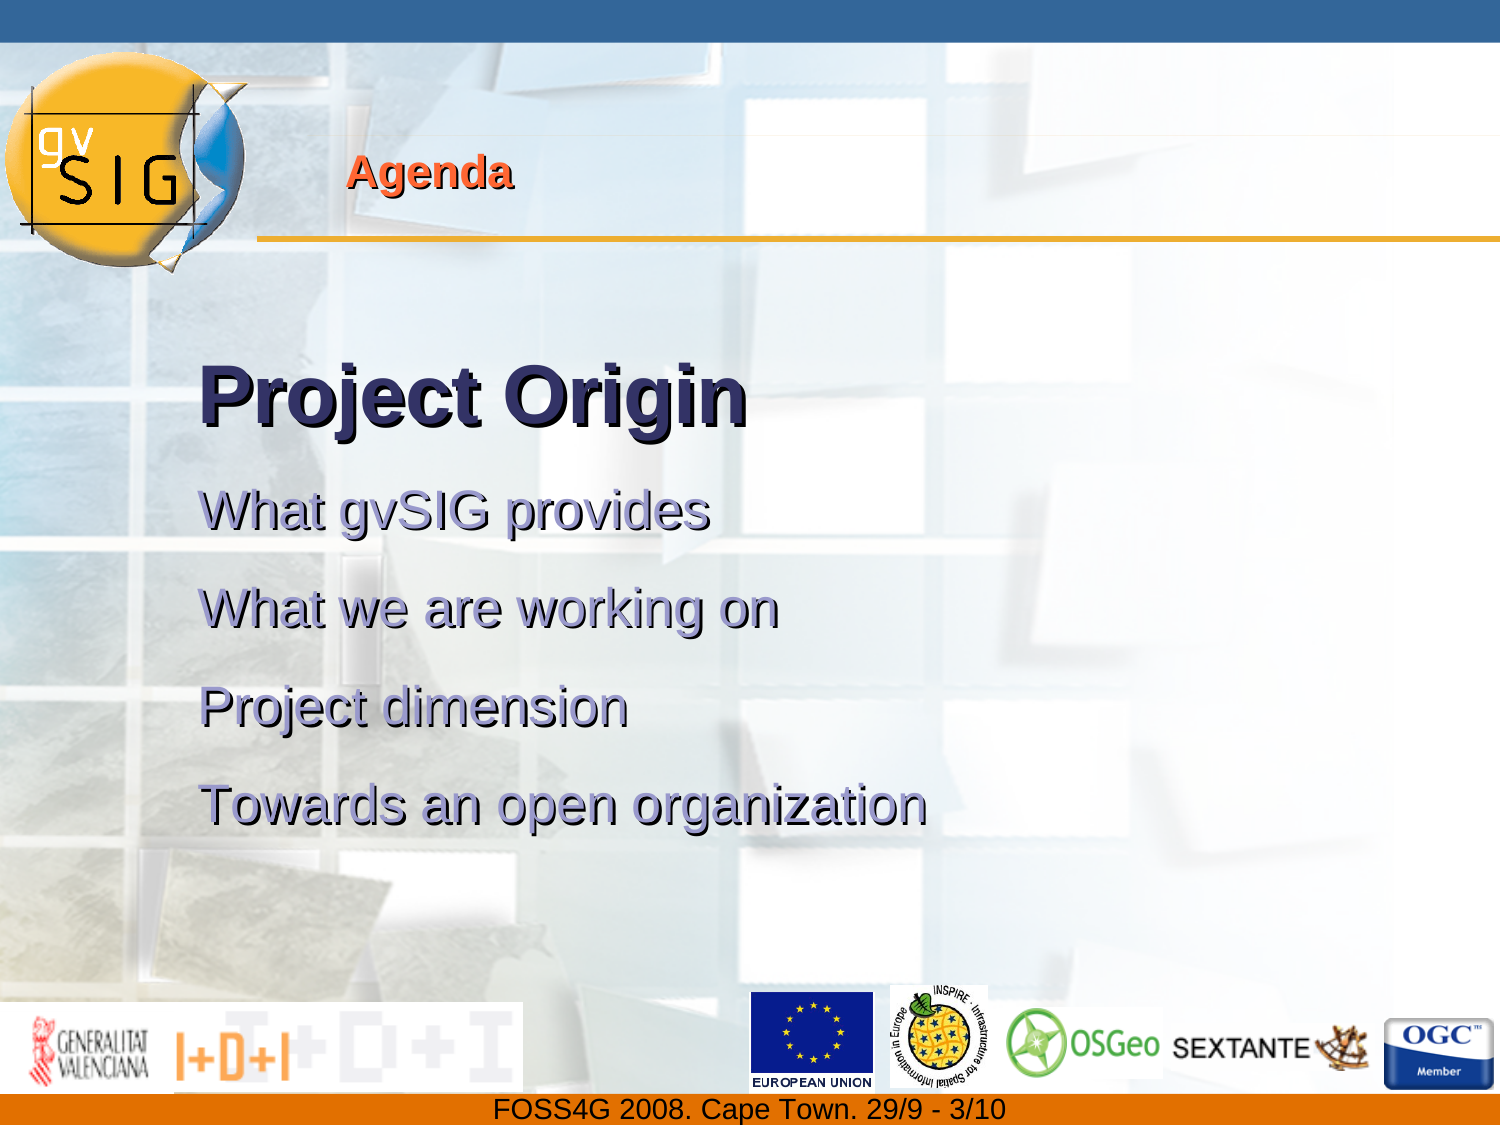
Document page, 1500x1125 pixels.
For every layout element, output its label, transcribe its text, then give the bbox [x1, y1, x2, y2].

picture [1384, 1018, 1494, 1090]
text_box Agenda [344, 148, 513, 201]
picture [1003, 1007, 1163, 1079]
picture [0, 1002, 523, 1094]
list Project Origin What gvSIG provides What we are working on Project dimension Towards an open organization [197, 352, 1391, 839]
picture [890, 985, 988, 1088]
picture [1171, 1023, 1375, 1071]
picture [749, 992, 875, 1093]
picture [0, 49, 250, 276]
